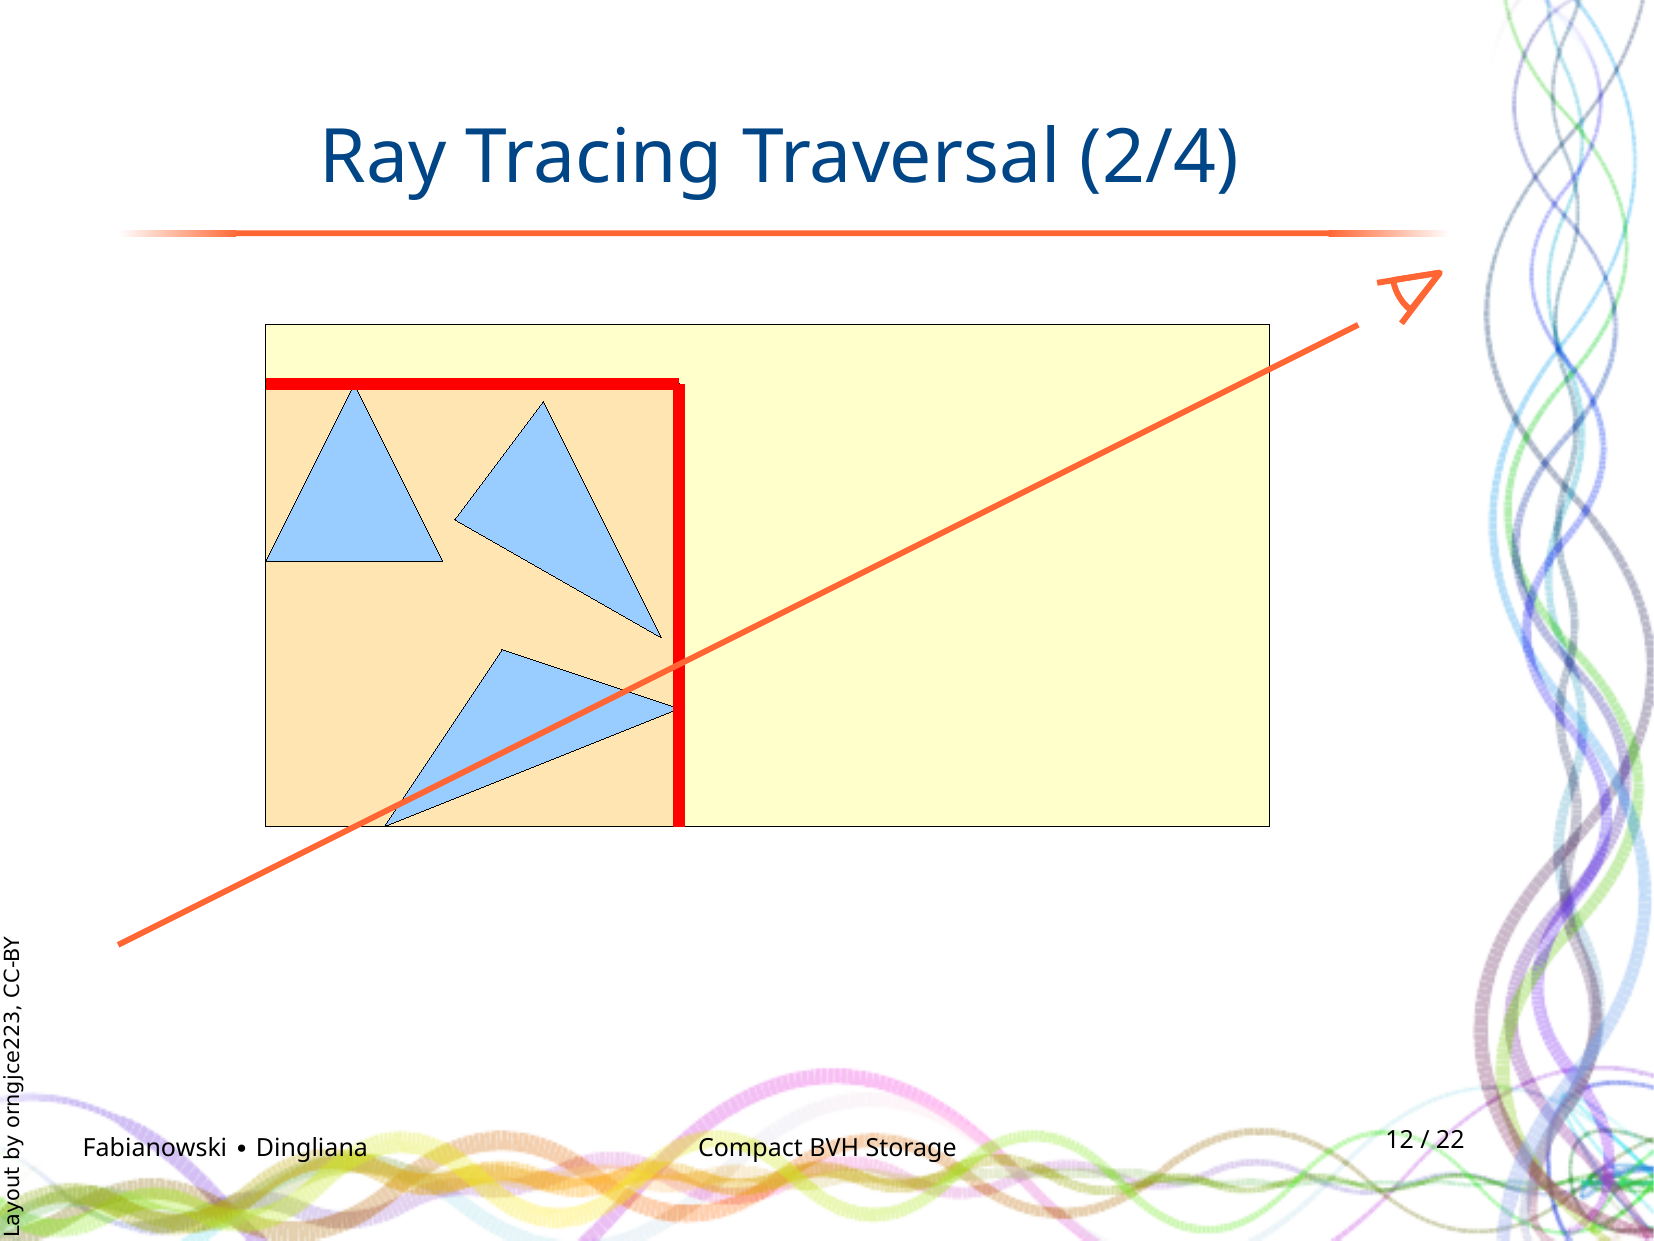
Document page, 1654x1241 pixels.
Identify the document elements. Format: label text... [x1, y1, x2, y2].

title Ray Tracing Traversal (2/4) [82, 56, 1477, 250]
text_box 12 / 22 [1346, 1122, 1477, 1153]
text_box [685, 373, 1270, 827]
picture [0, 0, 1654, 1241]
text_box [265, 324, 1270, 827]
text_box [363, 672, 673, 827]
